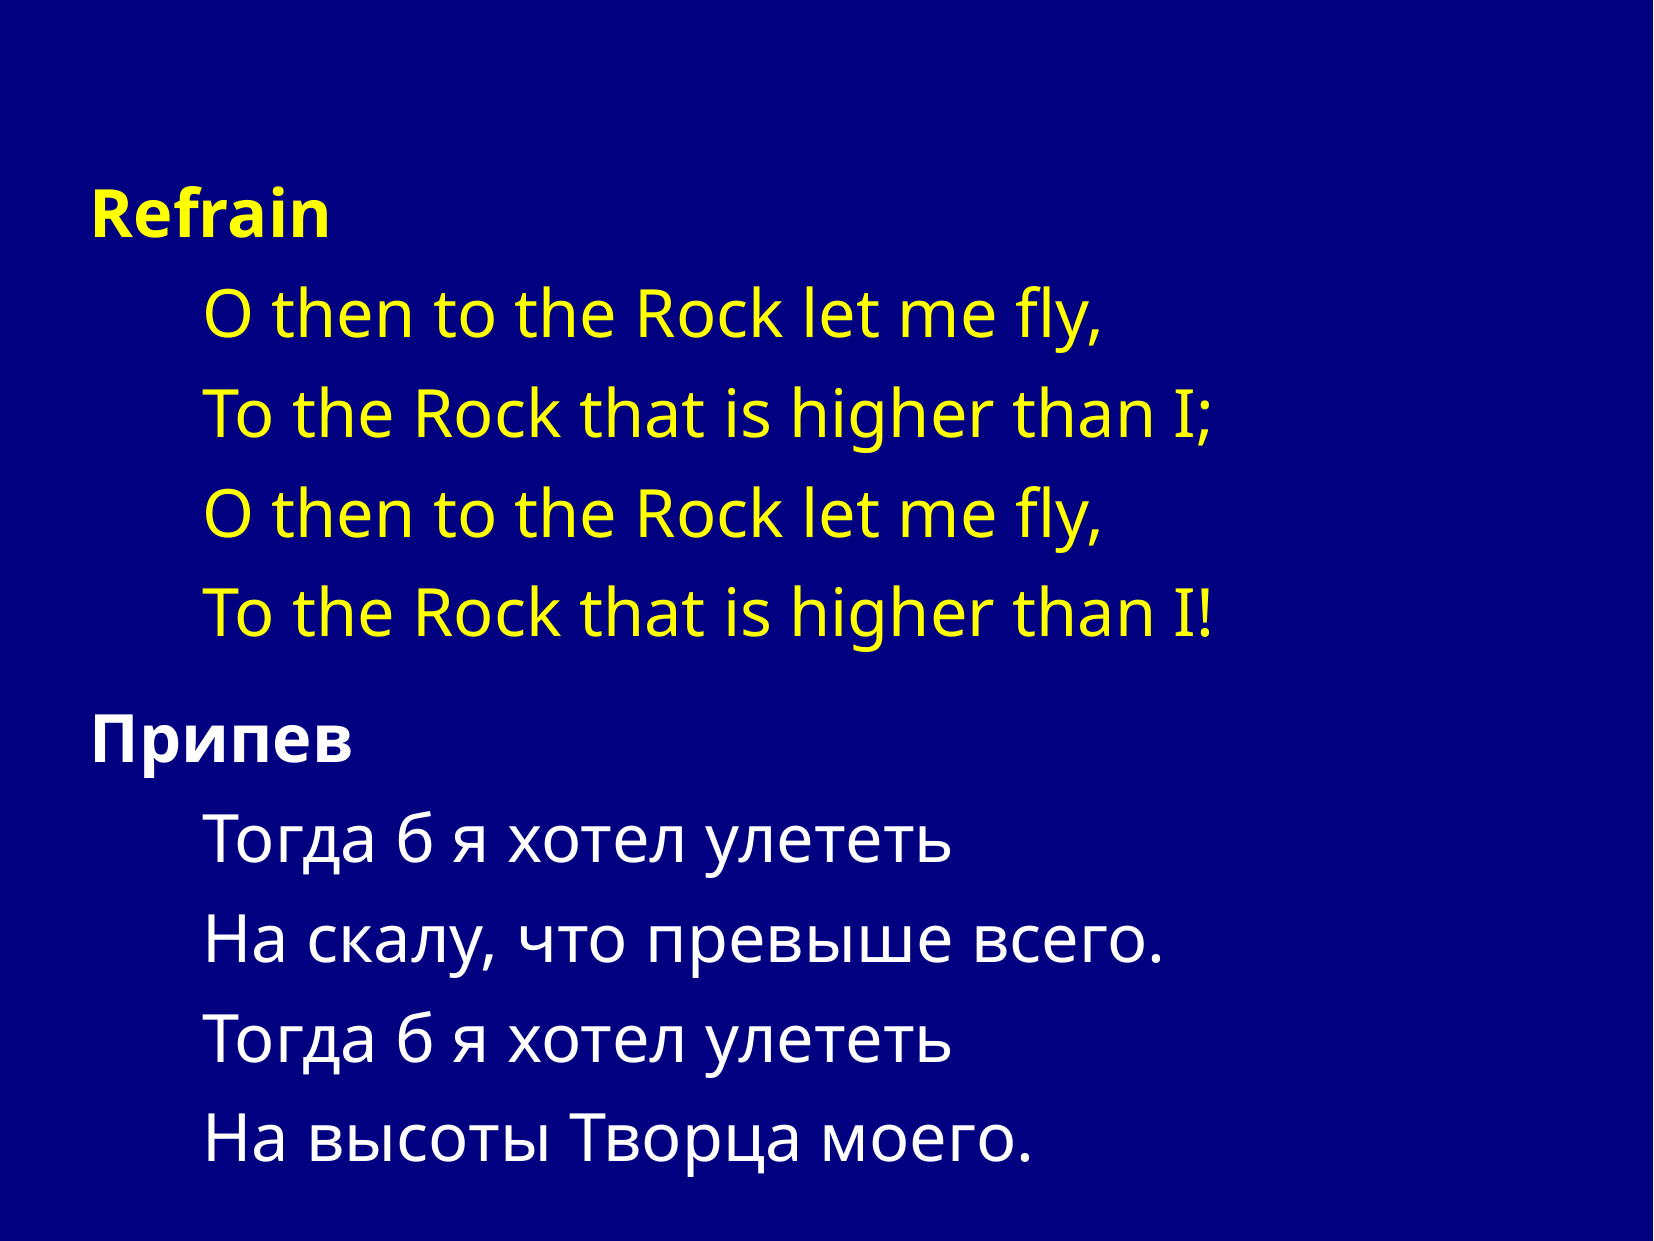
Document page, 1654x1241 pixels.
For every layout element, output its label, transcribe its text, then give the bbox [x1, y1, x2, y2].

text_box Припев Тогда б я хотел улететь На скалу, что превыше всего. Тогда б я хотел улететь На высоты Творца моего. [75, 675, 1576, 1163]
text_box Refrain O then to the Rock let me fly, To the Rock that is higher than I; O then to the Rock let me fly, To the Rock that is higher than I! [75, 150, 1576, 638]
